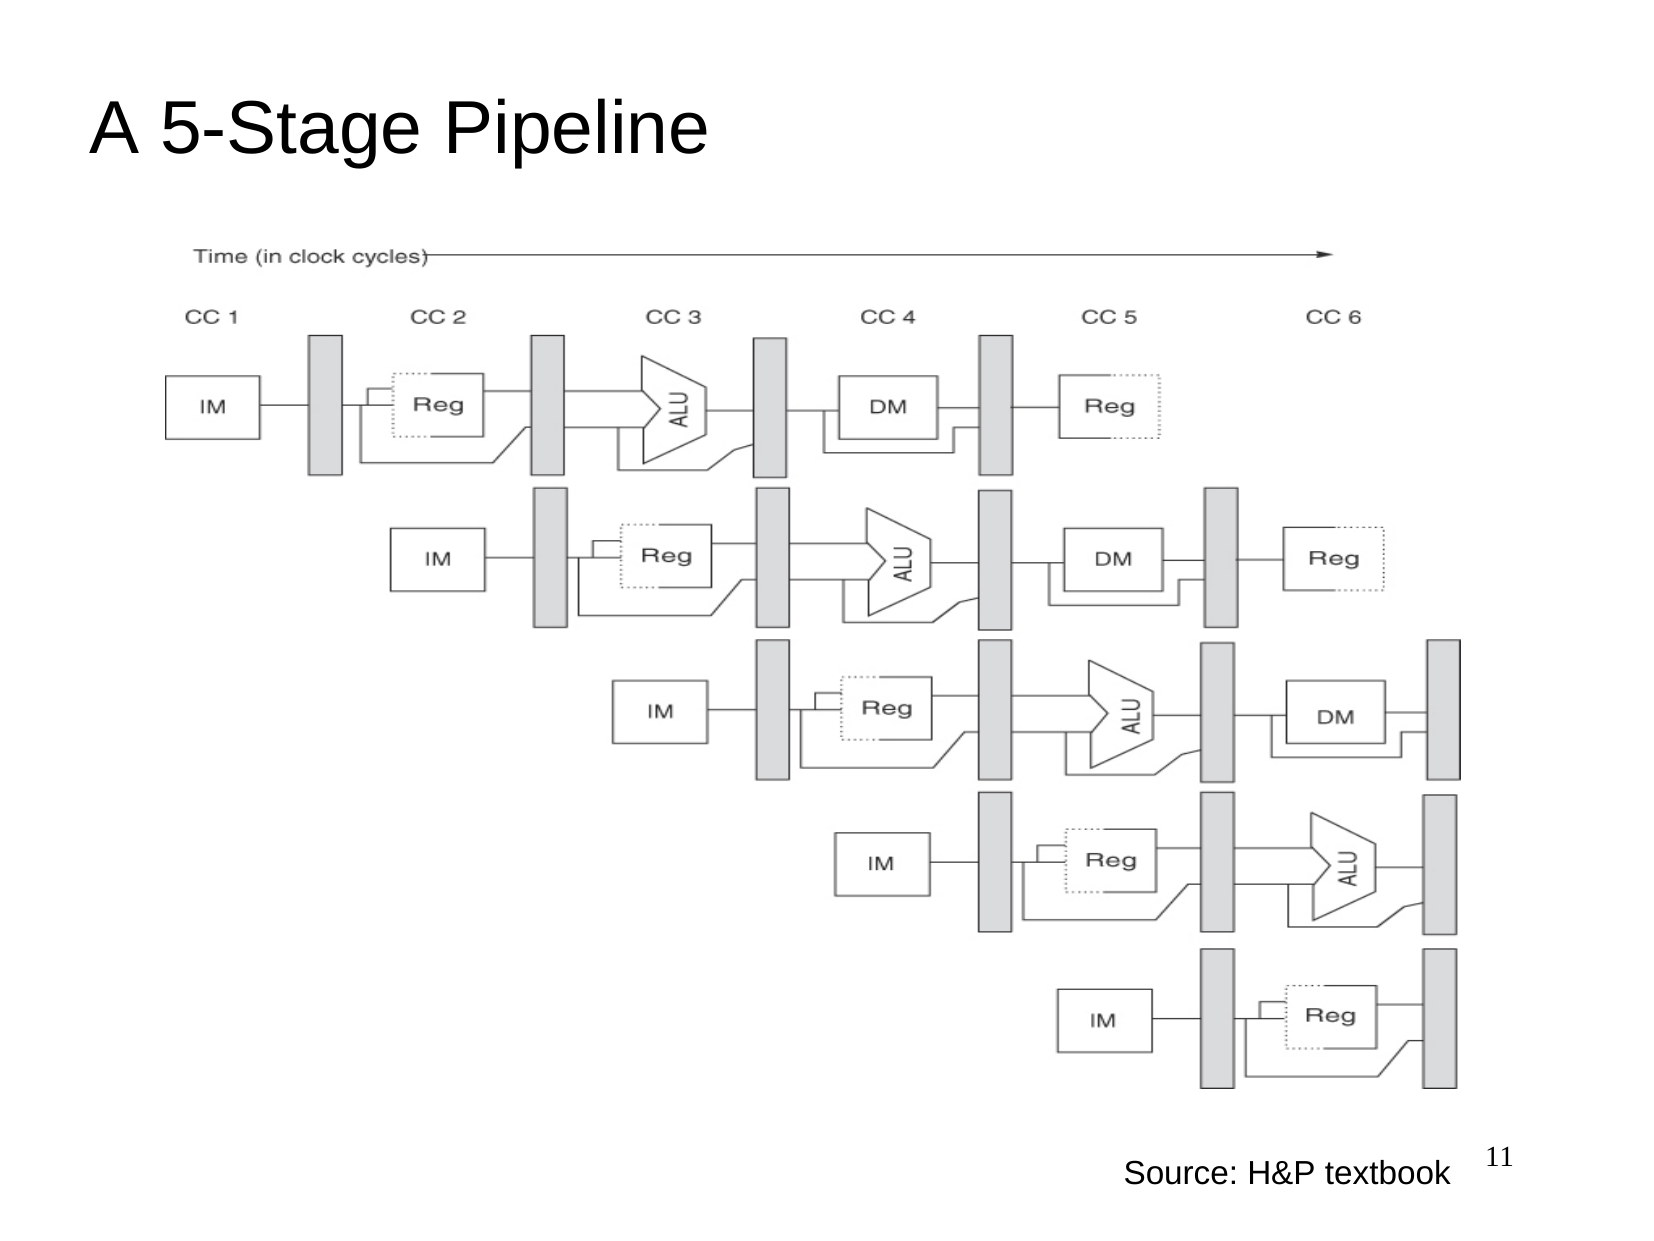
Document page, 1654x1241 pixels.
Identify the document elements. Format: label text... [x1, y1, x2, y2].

text_box A 5-Stage Pipeline [74, 71, 727, 177]
text_box Source: H&P textbook [1108, 1143, 1467, 1199]
picture [165, 247, 1461, 1089]
text_box <number> [1185, 1129, 1530, 1213]
